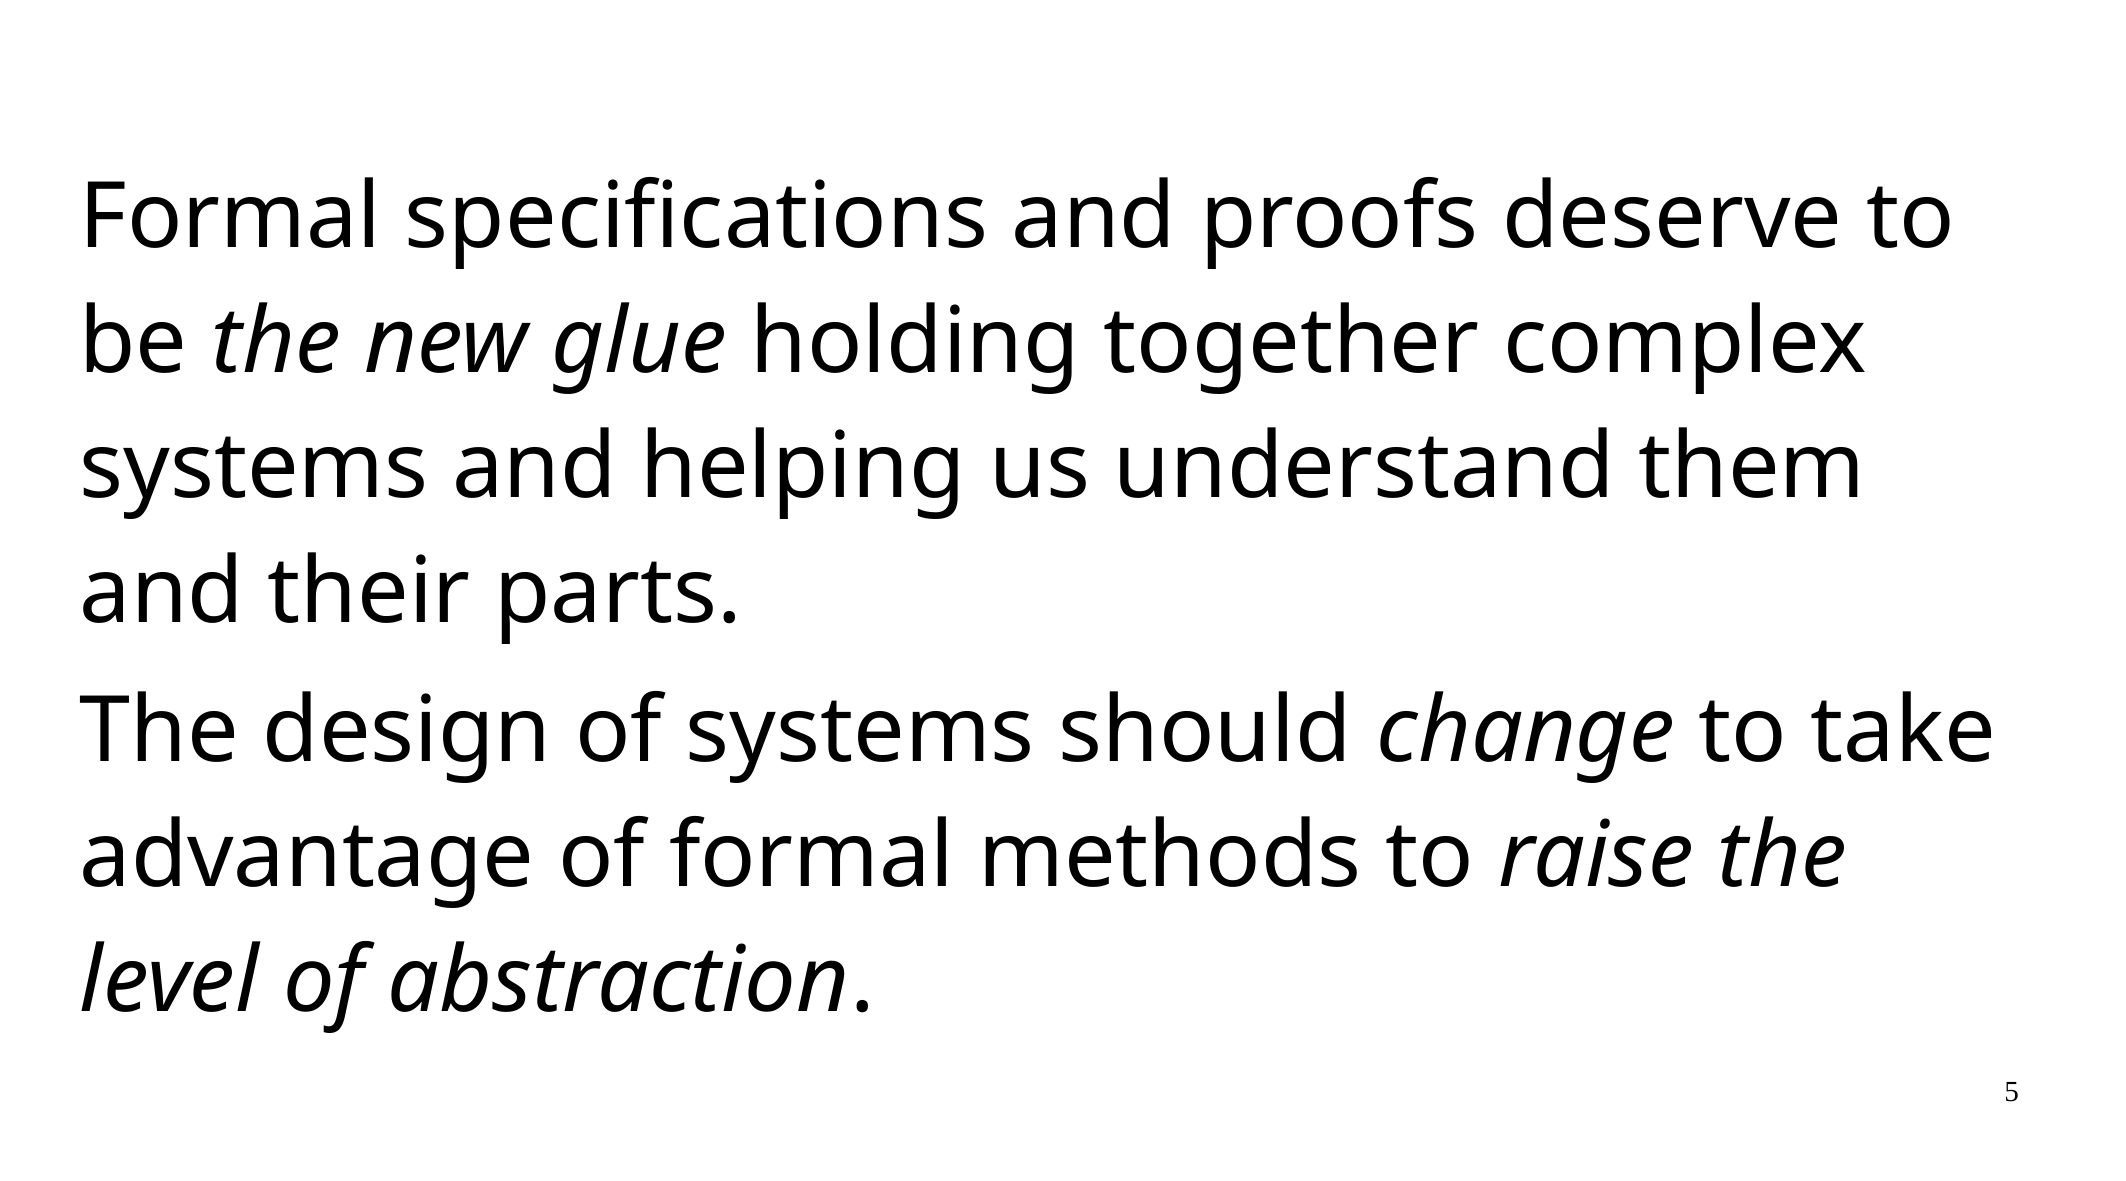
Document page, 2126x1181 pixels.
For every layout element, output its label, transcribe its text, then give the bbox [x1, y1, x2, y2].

text_box Formal specifications and proofs deserve to be the new glue holding together complex systems and helping us understand them and their parts. [64, 142, 2061, 586]
text_box The design of systems should change to take advantage of formal methods to raise the level of abstraction. [64, 656, 2061, 992]
